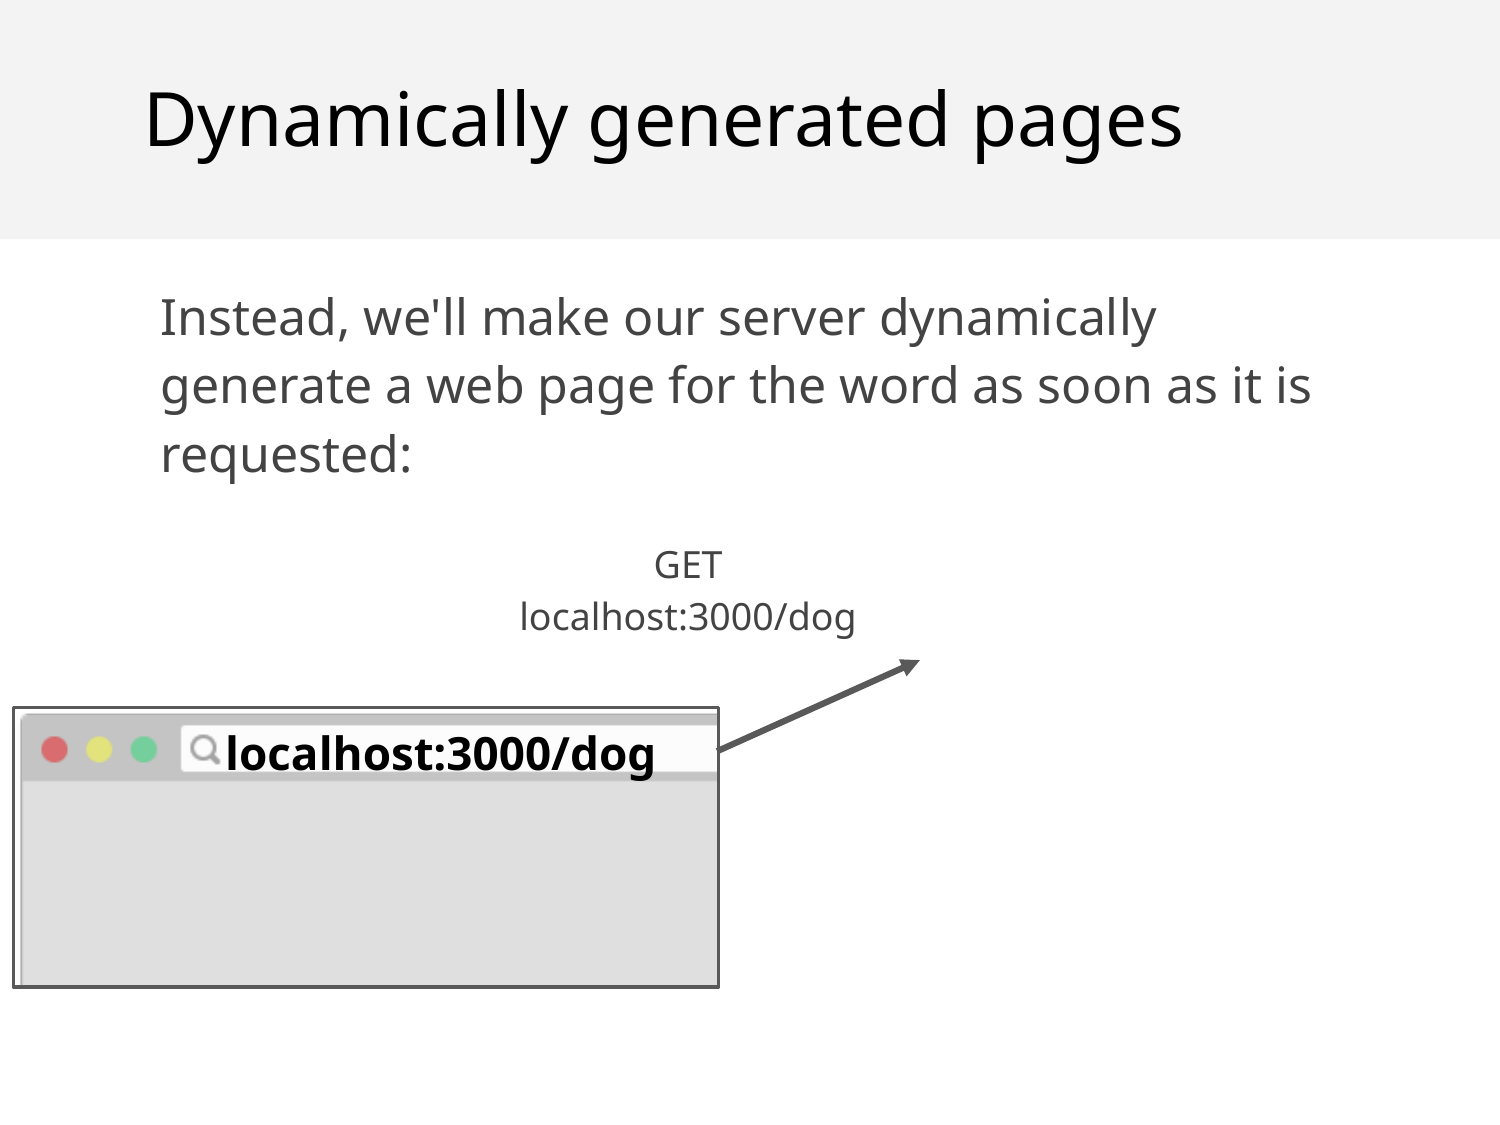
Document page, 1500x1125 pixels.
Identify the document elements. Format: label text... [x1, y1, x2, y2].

list Instead, we'll make our server dynamically generate a web page for the word as soon as it is requested: [145, 260, 1372, 455]
text_box GET localhost:3000/dog [491, 519, 885, 687]
text_box localhost:3000/dog [210, 709, 717, 794]
picture [14, 709, 717, 986]
title Dynamically generated pages [128, 56, 1372, 183]
